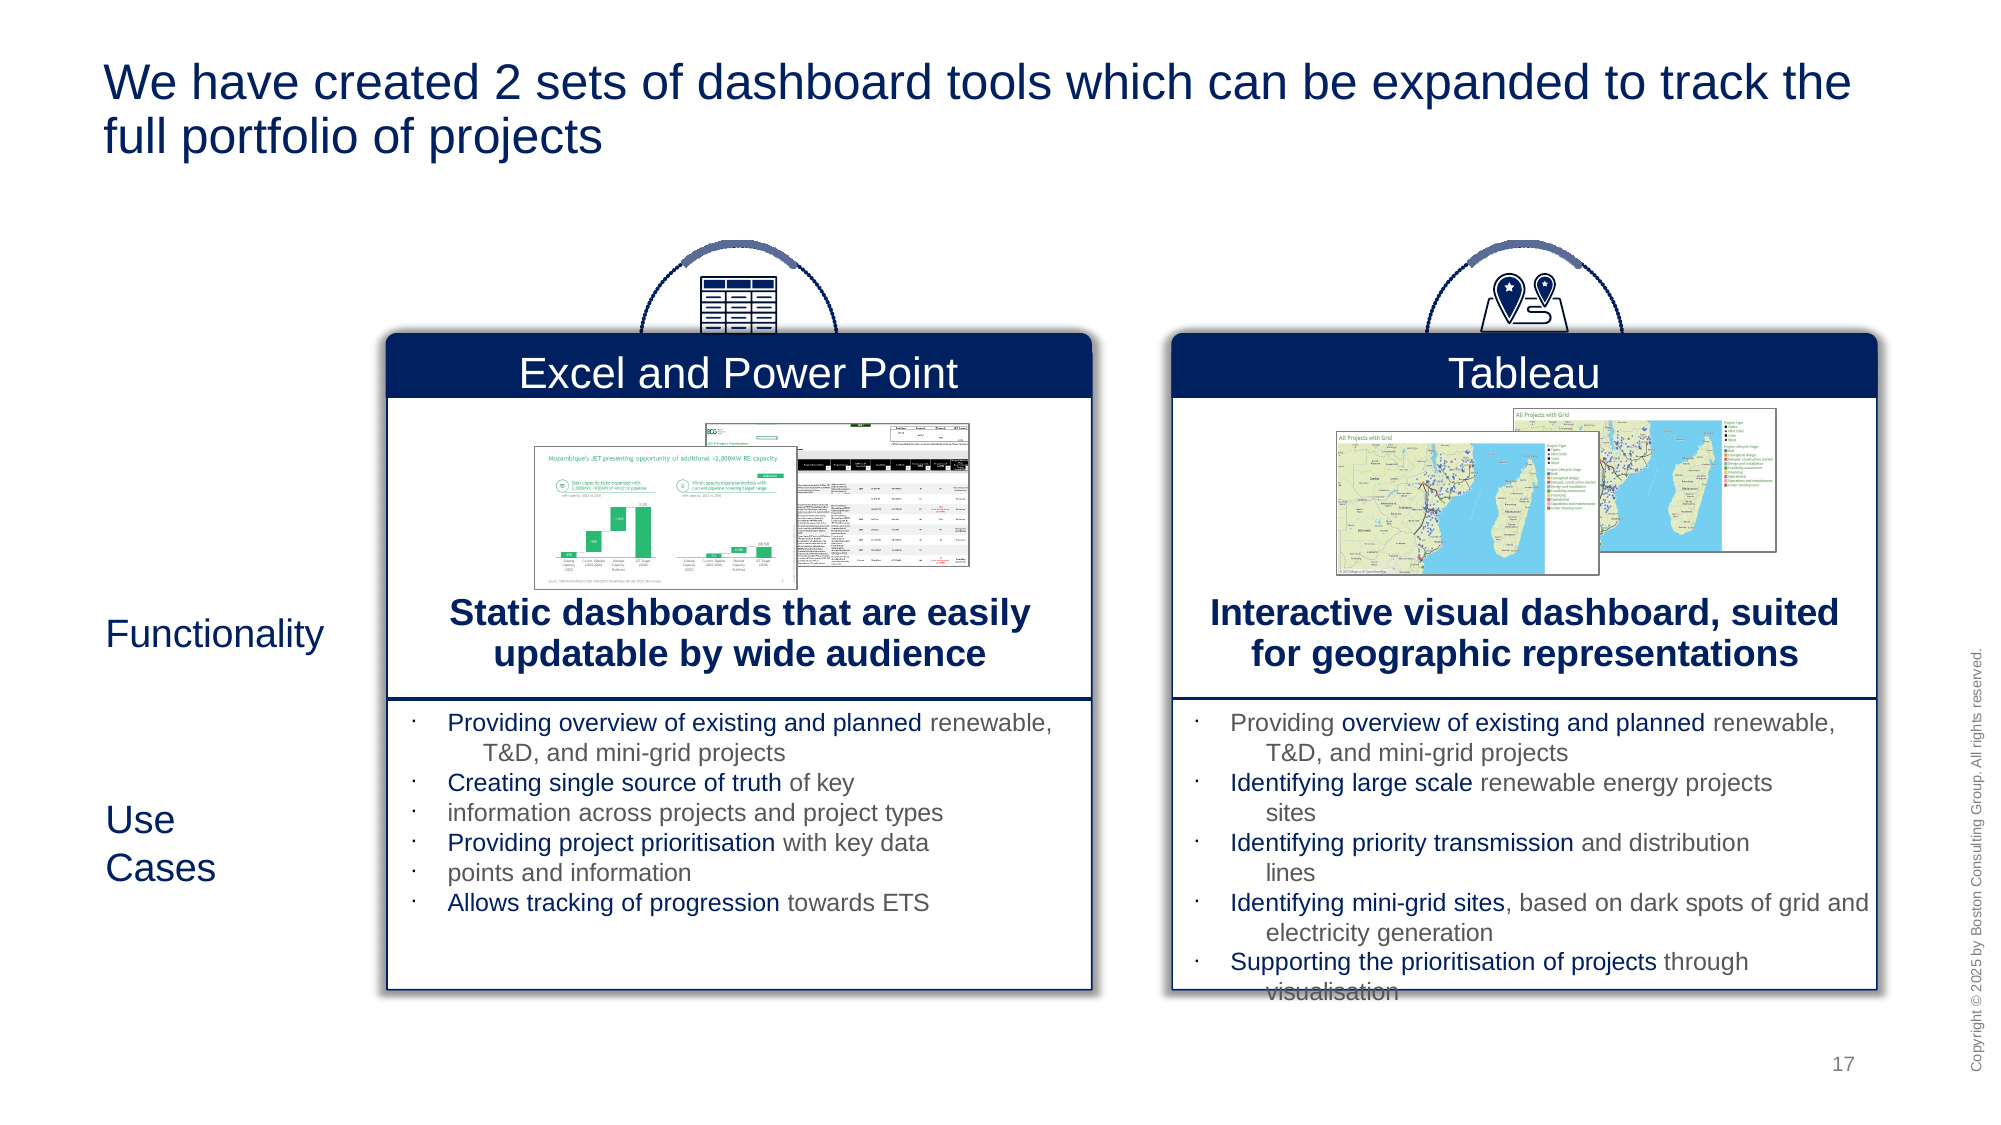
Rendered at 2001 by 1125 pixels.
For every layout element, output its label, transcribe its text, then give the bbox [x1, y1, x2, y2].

picture [1337, 432, 1599, 575]
text_box [386, 398, 1092, 697]
text_box Use Cases [103, 702, 297, 980]
picture [753, 324, 775, 332]
picture [1348, 993, 1355, 999]
text_box Excel and Power Point [386, 333, 1092, 398]
picture [706, 424, 969, 566]
picture [1467, 240, 1582, 269]
picture [366, 319, 1112, 1006]
picture [1299, 990, 1305, 999]
picture [1483, 319, 1566, 330]
picture [1312, 993, 1319, 999]
title We have created 2 sets of dashboard tools which can be expanded to track the full portfolio of projects [103, 55, 1897, 165]
picture [1514, 409, 1776, 552]
picture [1151, 319, 1897, 1006]
text_box Interactive visual dashboard, suited for geographic representations [1191, 586, 1858, 676]
text_box Static dashboards that are easily updatable by wide audience [406, 586, 1073, 676]
picture [1374, 990, 1382, 999]
text_box [386, 980, 1092, 990]
picture [727, 324, 750, 332]
text_box [1172, 398, 1877, 697]
text_box [643, 264, 834, 335]
text_box [386, 698, 1092, 702]
text_box Tableau [1172, 333, 1877, 398]
text_box Functionality [103, 606, 362, 657]
picture [681, 240, 797, 269]
text_box [1172, 980, 1877, 990]
text_box Providing overview of existing and planned renewable, T&D, and mini-grid projects Creating single source of truth of key information across projects and project types Providing project prioritisation with key data points and information Allows tracking of progression towards ETS [376, 702, 1103, 980]
picture [535, 447, 797, 589]
text_box Providing overview of existing and planned renewable, T&D, and mini-grid projects Identifying large scale renewable energy projects sites Identifying priority transmission and distribution lines Identifying mini-grid sites, based on dark spots of grid and electricity generation Supporting the prioritisation of projects through visualisation [1159, 702, 1886, 980]
picture [702, 324, 724, 332]
text_box [1429, 264, 1620, 333]
